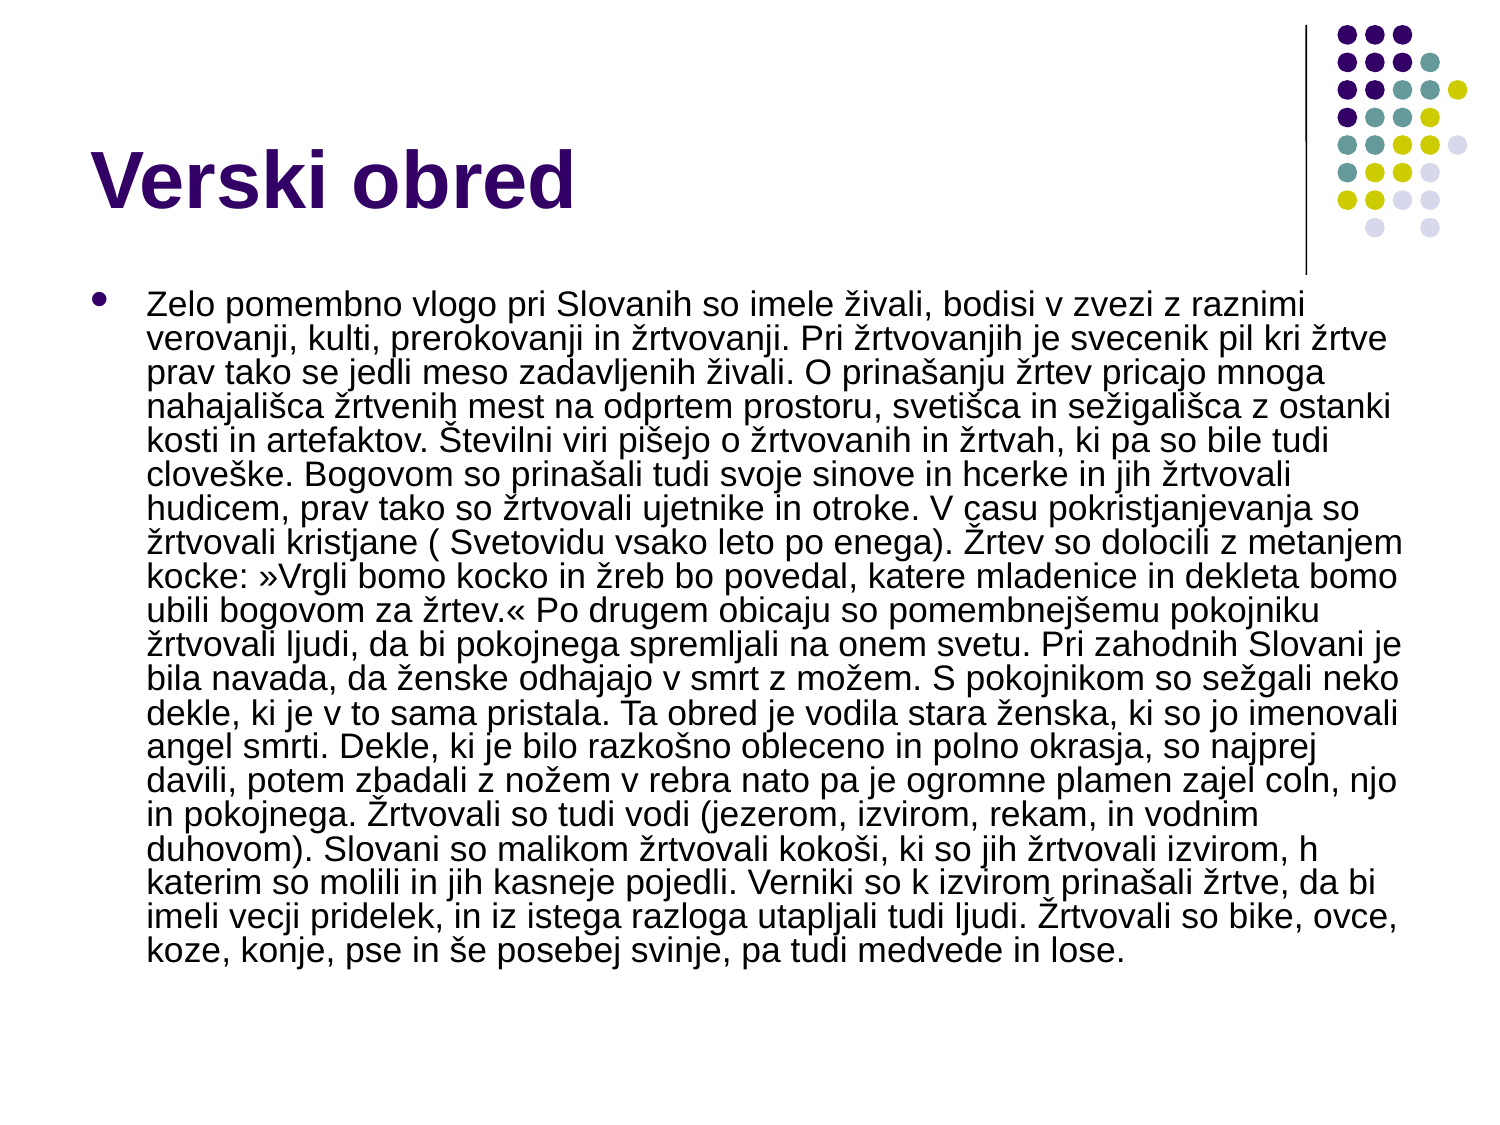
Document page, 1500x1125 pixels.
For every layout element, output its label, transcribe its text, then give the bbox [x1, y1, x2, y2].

list Zelo pomembno vlogo pri Slovanih so imele živali, bodisi v zvezi z raznimi verovanji, kulti, prerokovanji in žrtvovanji. Pri žrtvovanjih je svecenik pil kri žrtve prav tako se jedli meso zadavljenih živali. O prinašanju žrtev pricajo mnoga nahajališca žrtvenih mest na odprtem prostoru, svetišca in sežigališca z ostanki kosti in artefaktov. Številni viri pišejo o žrtvovanih in žrtvah, ki pa so bile tudi cloveške. Bogovom so prinašali tudi svoje sinove in hcerke in jih žrtvovali hudicem, prav tako so žrtvovali ujetnike in otroke. V casu pokristjanjevanja so žrtvovali kristjane ( Svetovidu vsako leto po enega). Žrtev so dolocili z metanjem kocke: »Vrgli bomo kocko in žreb bo povedal, katere mladenice in dekleta bomo ubili bogovom za žrtev.« Po drugem obicaju so pomembnejšemu pokojniku žrtvovali ljudi, da bi pokojnega spremljali na onem svetu. Pri zahodnih Slovani je bila navada, da ženske odhajajo v smrt z možem. S pokojnikom so sežgali neko dekle, ki je v to sama pristala. Ta obred je vodila stara ženska, ki so jo imenovali angel smrti. Dekle, ki je bilo razkošno obleceno in polno okrasja, so najprej davili, potem zbadali z nožem v rebra nato pa je ogromne plamen zajel coln, njo in pokojnega. Žrtvovali so tudi vodi (jezerom, izvirom, rekam, in vodnim duhovom). Slovani so malikom žrtvovali kokoši, ki so jih žrtvovali izvirom, h katerim so molili in jih kasneje pojedli. Verniki so k izvirom prinašali žrtve, da bi imeli vecji pridelek, in iz istega razloga utapljali tudi ljudi. Žrtvovali so bike, ovce, koze, konje, pse in še posebej svinje, pa tudi medvede in lose. [75, 282, 1425, 1006]
title Verski obred [75, 20, 1313, 233]
